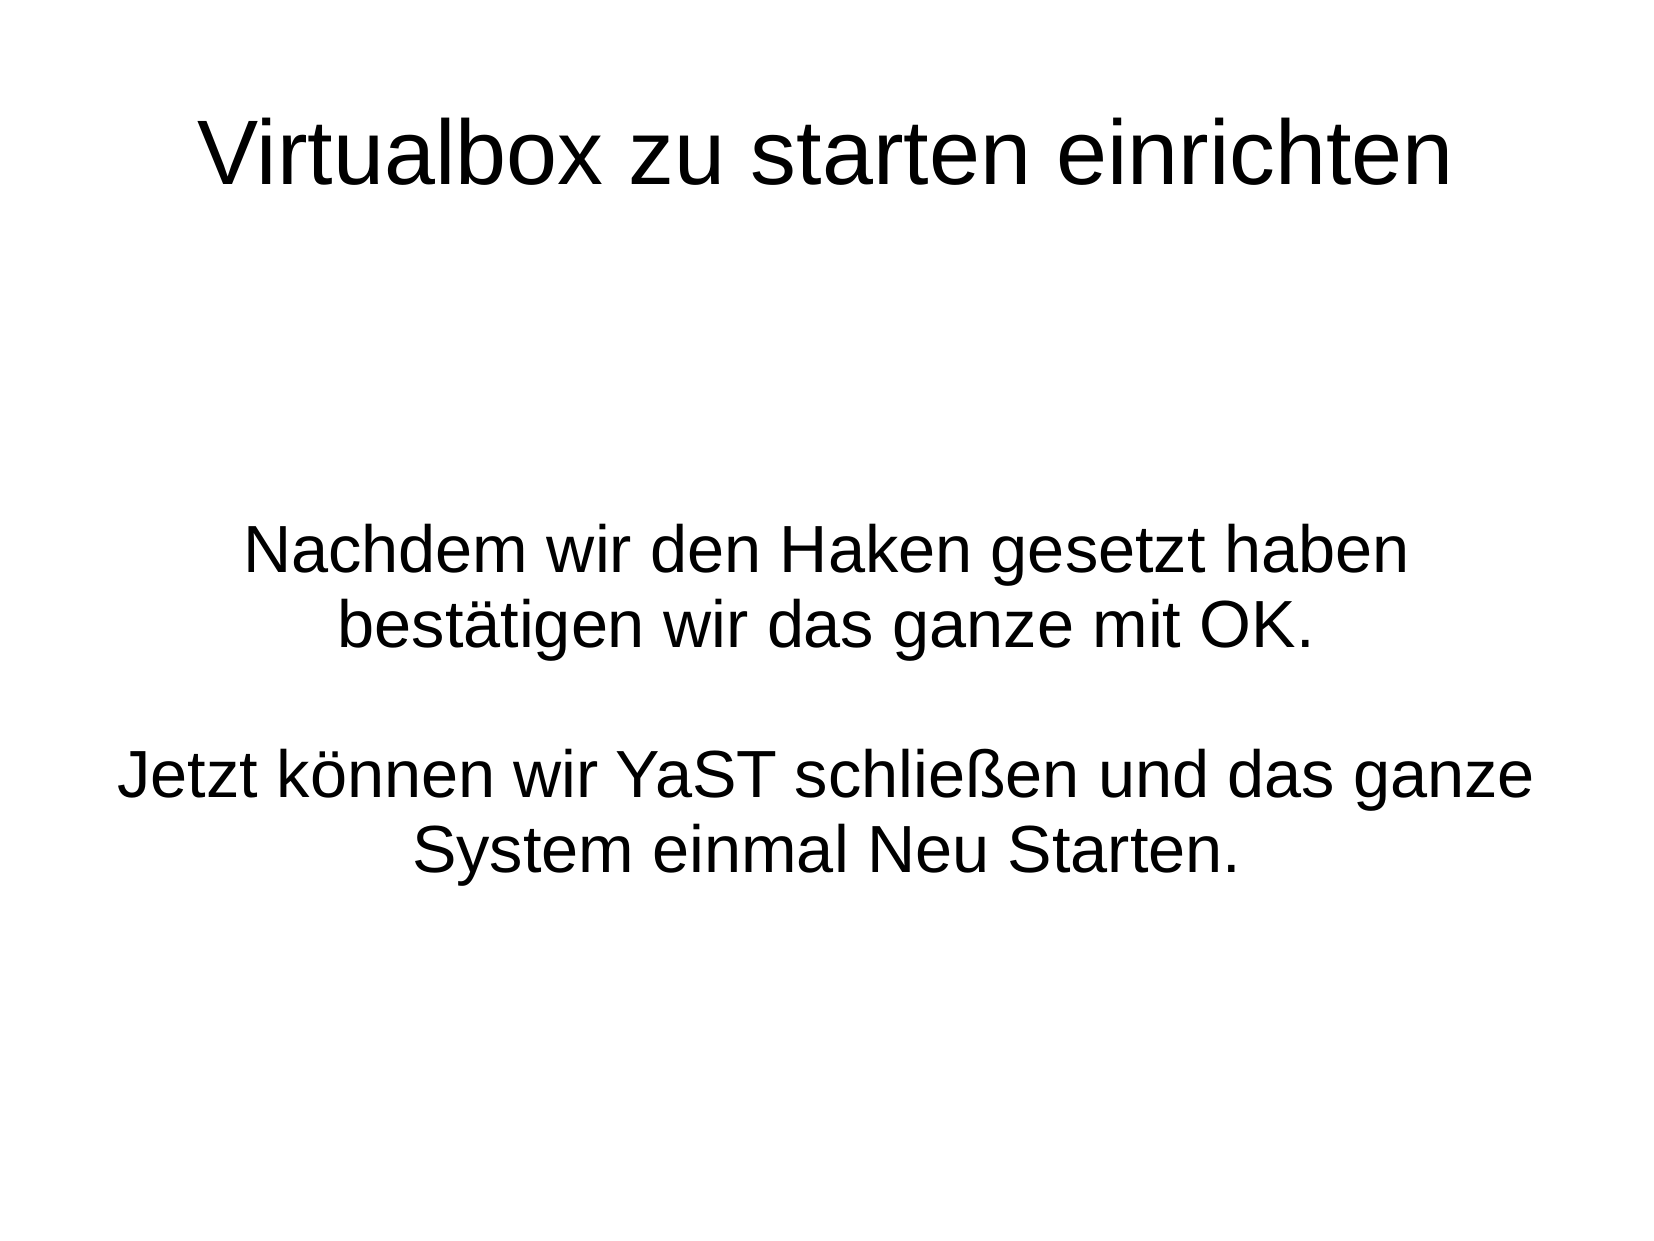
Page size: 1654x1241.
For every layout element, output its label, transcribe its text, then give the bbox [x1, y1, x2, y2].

title Virtualbox zu starten einrichten [82, 49, 1571, 257]
subtitle Nachdem wir den Haken gesetzt haben bestätigen wir das ganze mit OK. Jetzt können wir YaST schließen und das ganze System einmal Neu Starten. [82, 290, 1571, 1109]
